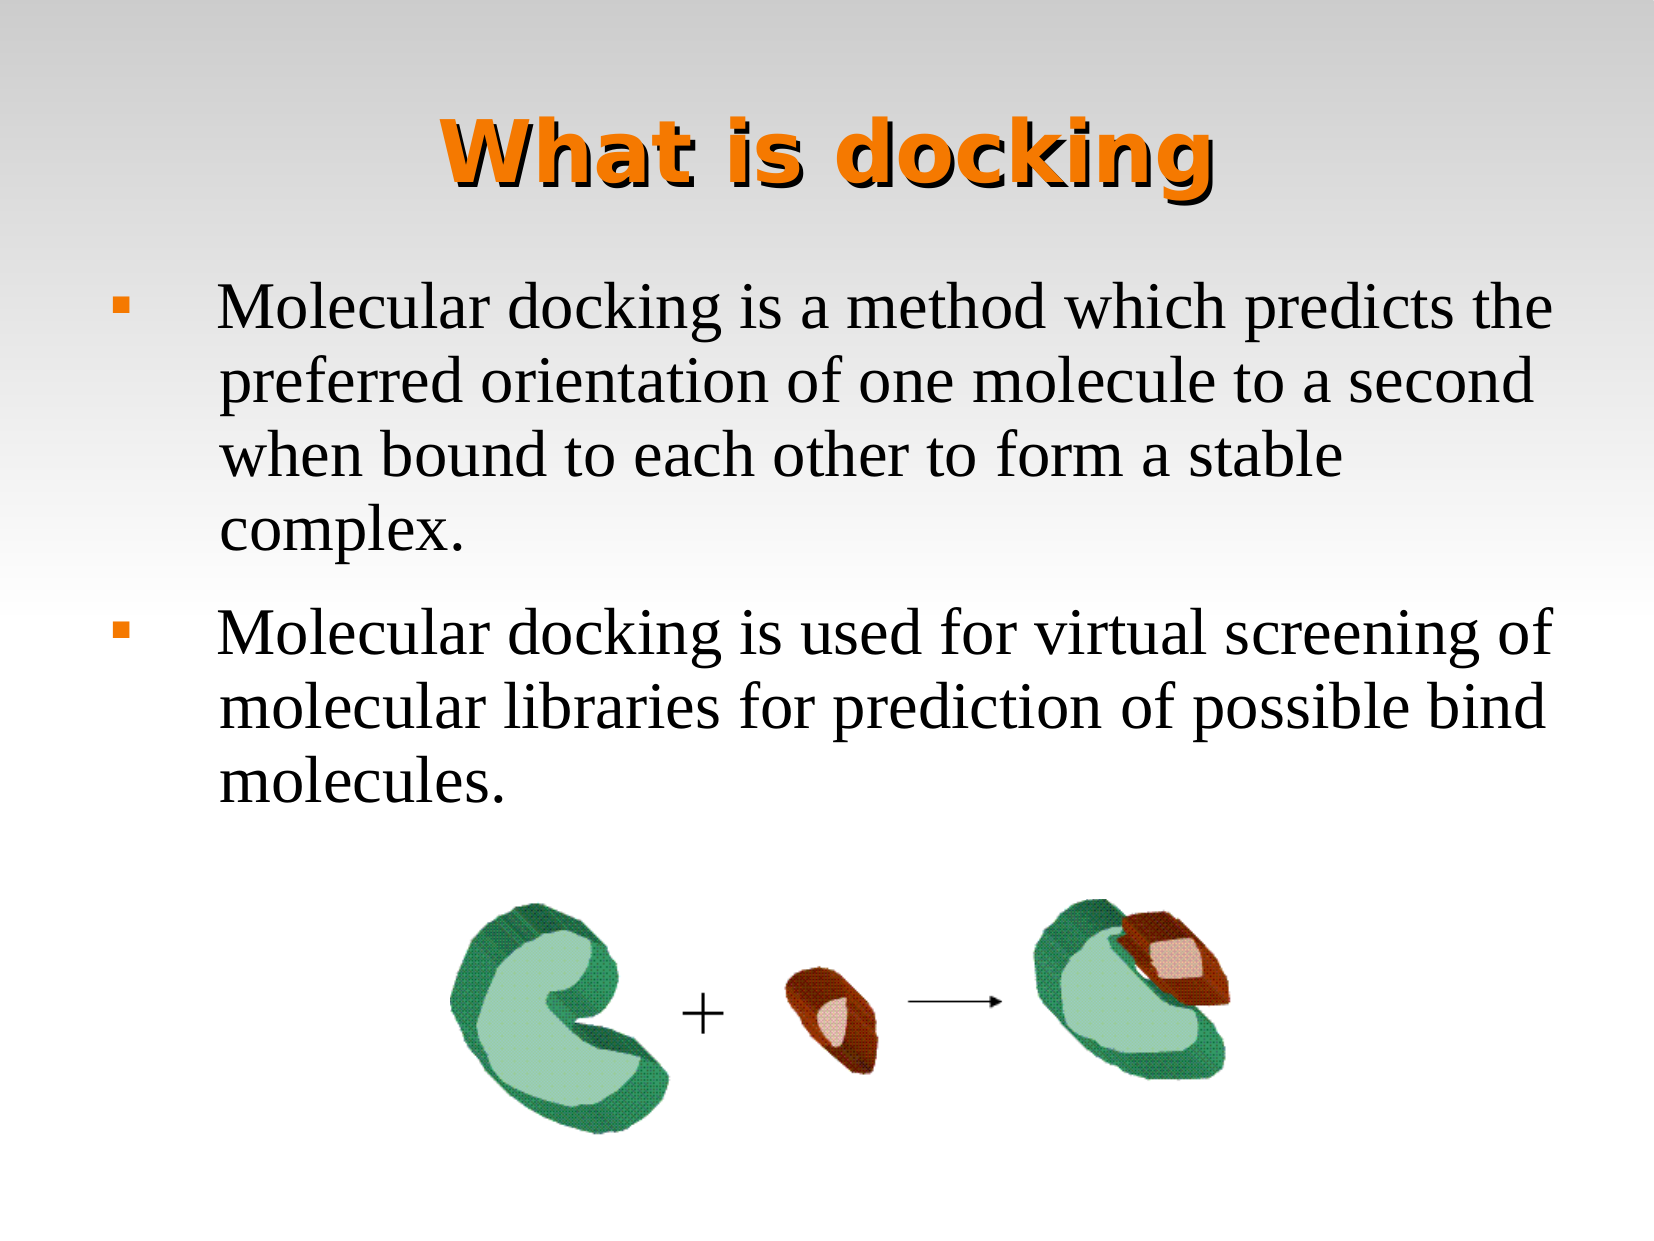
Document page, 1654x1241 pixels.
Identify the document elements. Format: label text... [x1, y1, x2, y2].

title What is docking [82, 49, 1571, 257]
picture [450, 899, 1232, 1147]
list Molecular docking is a method which predicts the preferred orientation of one molecule to a second when bound to each other to form a stable complex. Molecular docking is used for virtual screening of molecular libraries for prediction of possible bind molecules. [77, 269, 1566, 1088]
